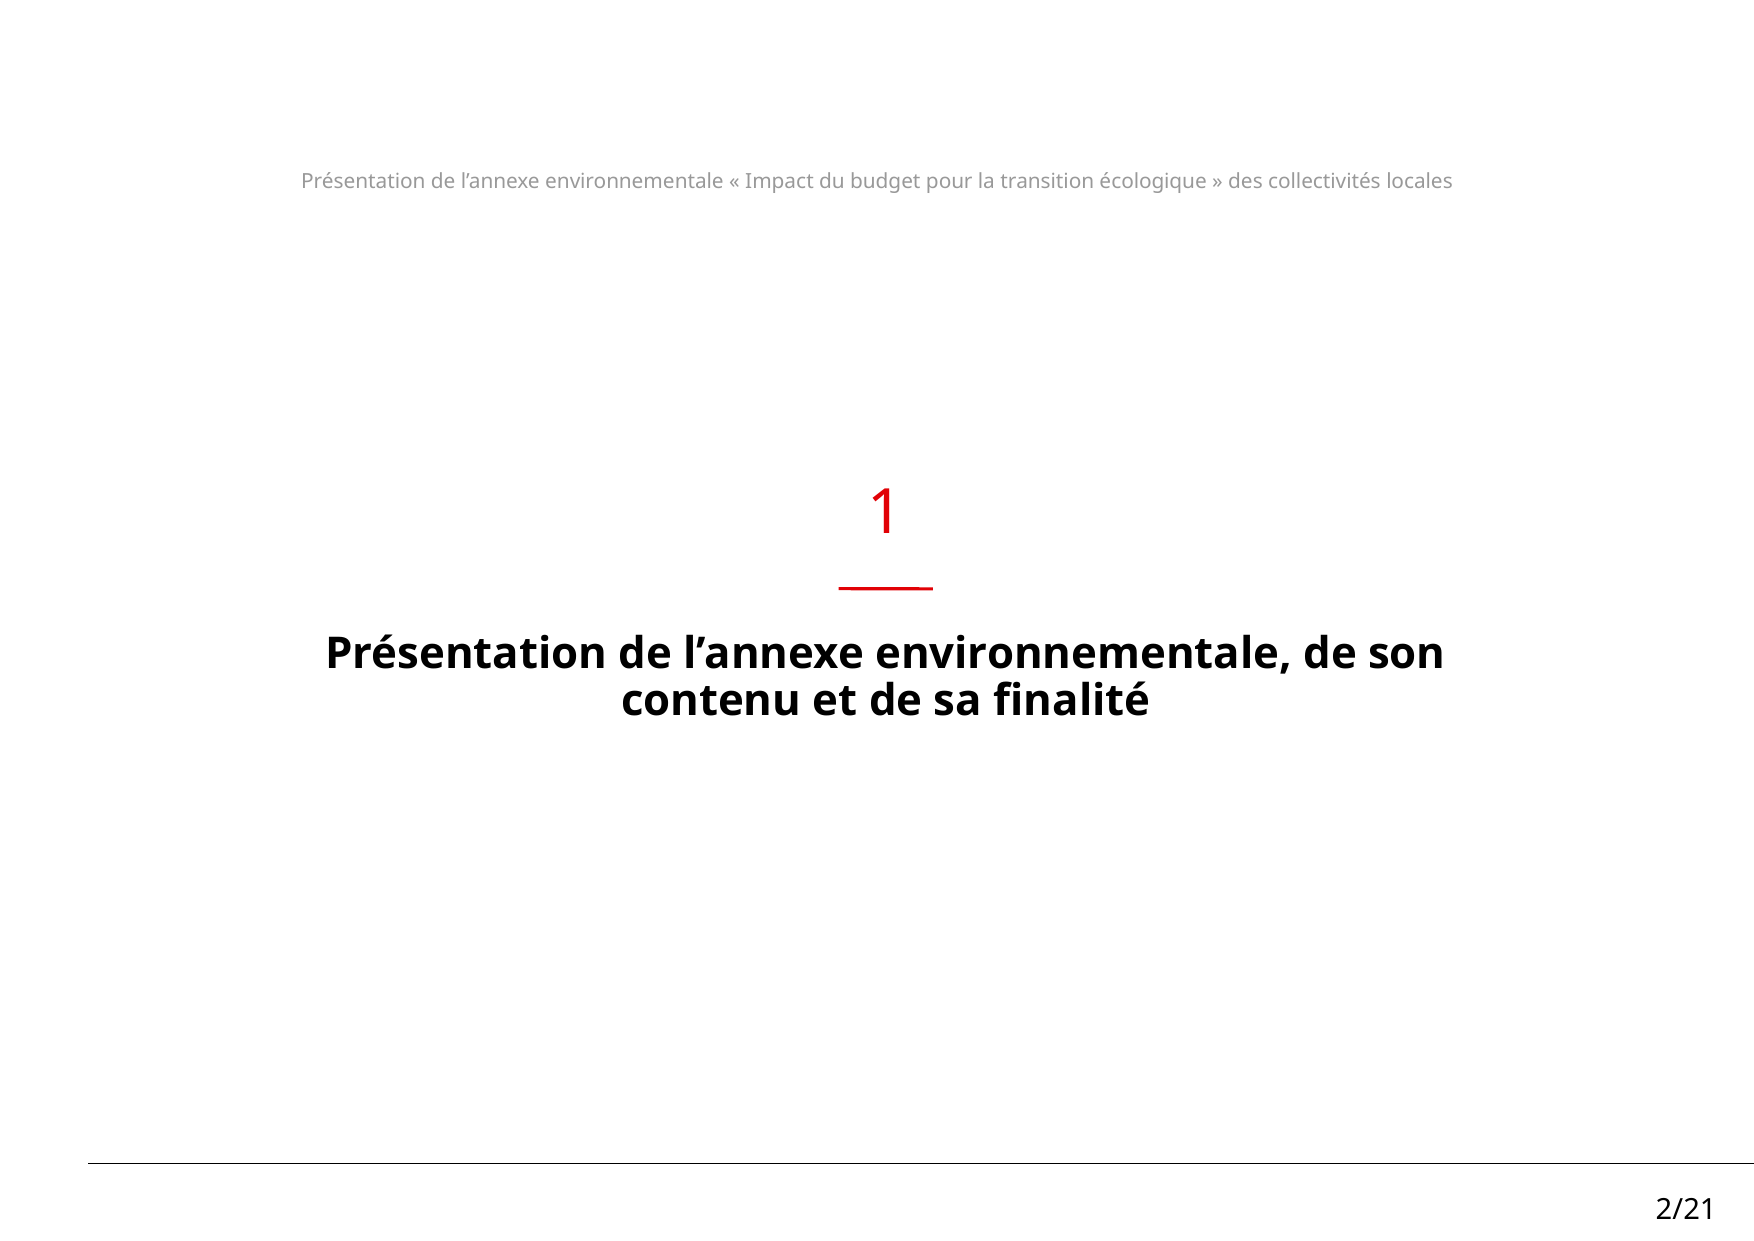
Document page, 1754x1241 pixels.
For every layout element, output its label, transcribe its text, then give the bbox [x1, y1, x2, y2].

text_box <numéro>/21 [1515, 1181, 1732, 1237]
text_box Présentation de l’annexe environnementale, de son contenu et de sa finalité [258, 615, 1513, 740]
text_box Présentation de l’annexe environnementale « Impact du budget pour la transition écologique » des collectivités locales [261, 147, 1493, 208]
text_box 1 [844, 455, 928, 561]
